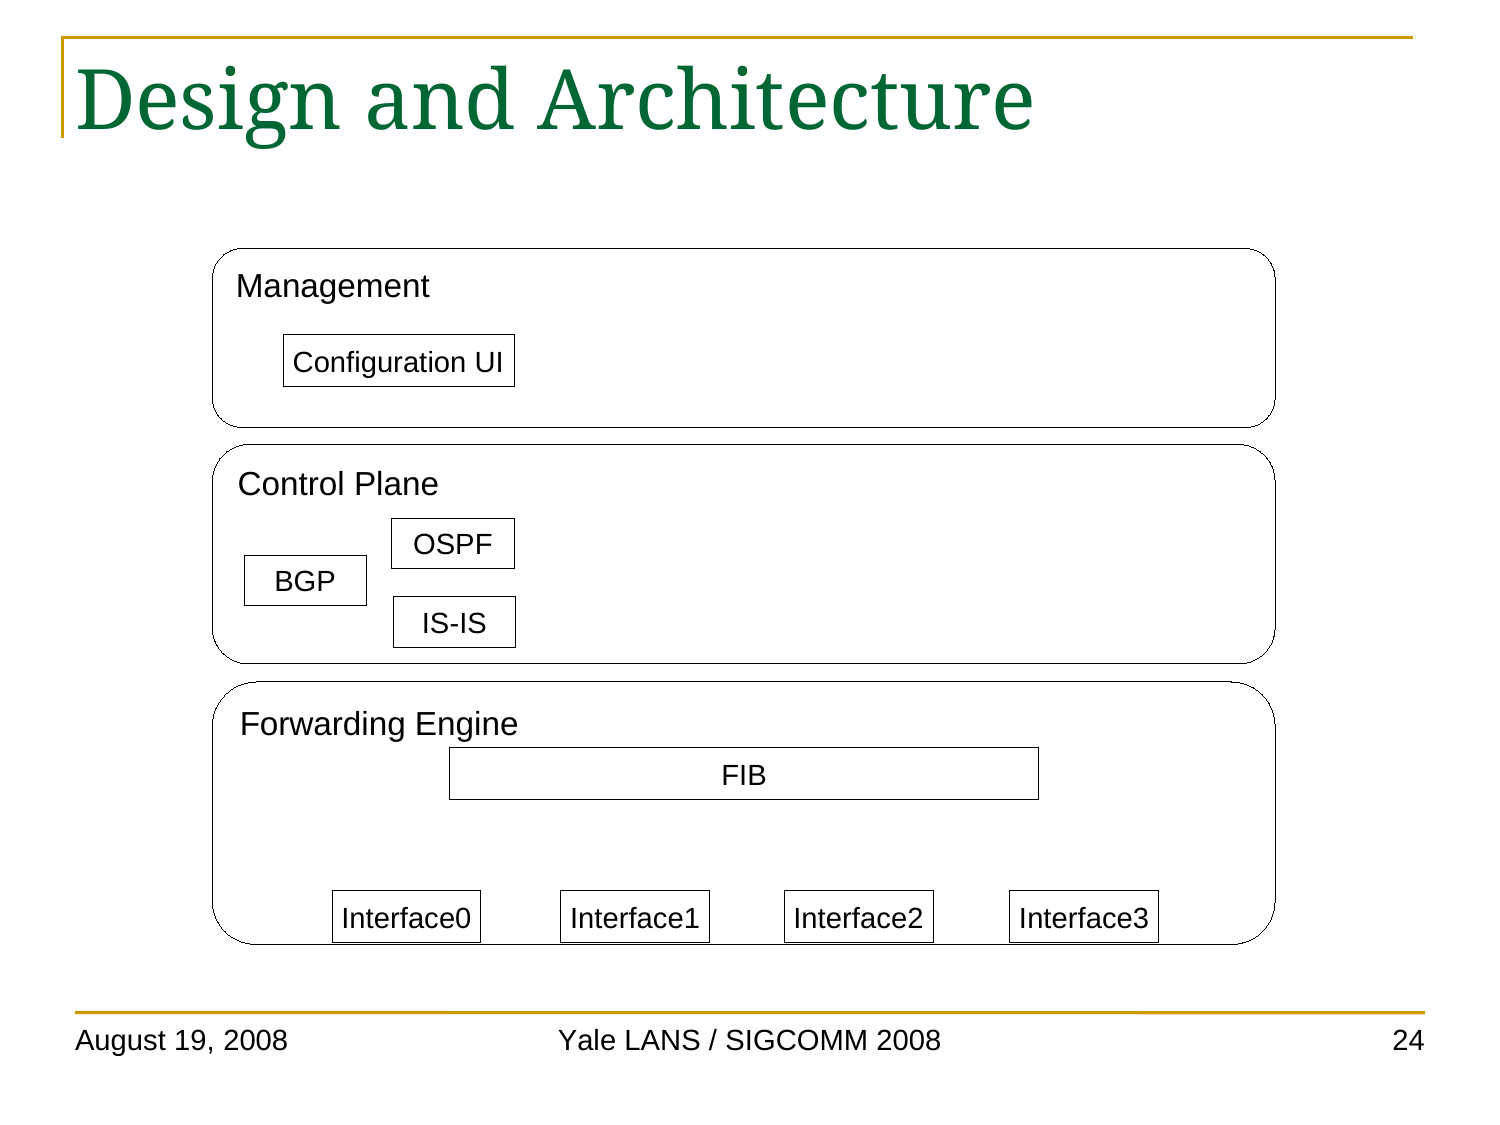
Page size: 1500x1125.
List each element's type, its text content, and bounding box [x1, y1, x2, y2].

text_box FIB [449, 747, 1039, 800]
text_box Configuration UI [283, 334, 515, 387]
text_box Control Plane [212, 444, 1276, 664]
text_box Interface1 [560, 890, 710, 943]
text_box Management [212, 248, 1276, 428]
text_box Interface2 [784, 890, 934, 943]
text_box Interface0 [332, 890, 481, 943]
text_box Interface3 [1009, 890, 1159, 943]
title Design and Architecture [75, 0, 1425, 198]
text_box BGP [244, 555, 367, 606]
text_box IS-IS [393, 596, 516, 648]
text_box Forwarding Engine [212, 681, 1276, 945]
text_box OSPF [391, 518, 515, 569]
